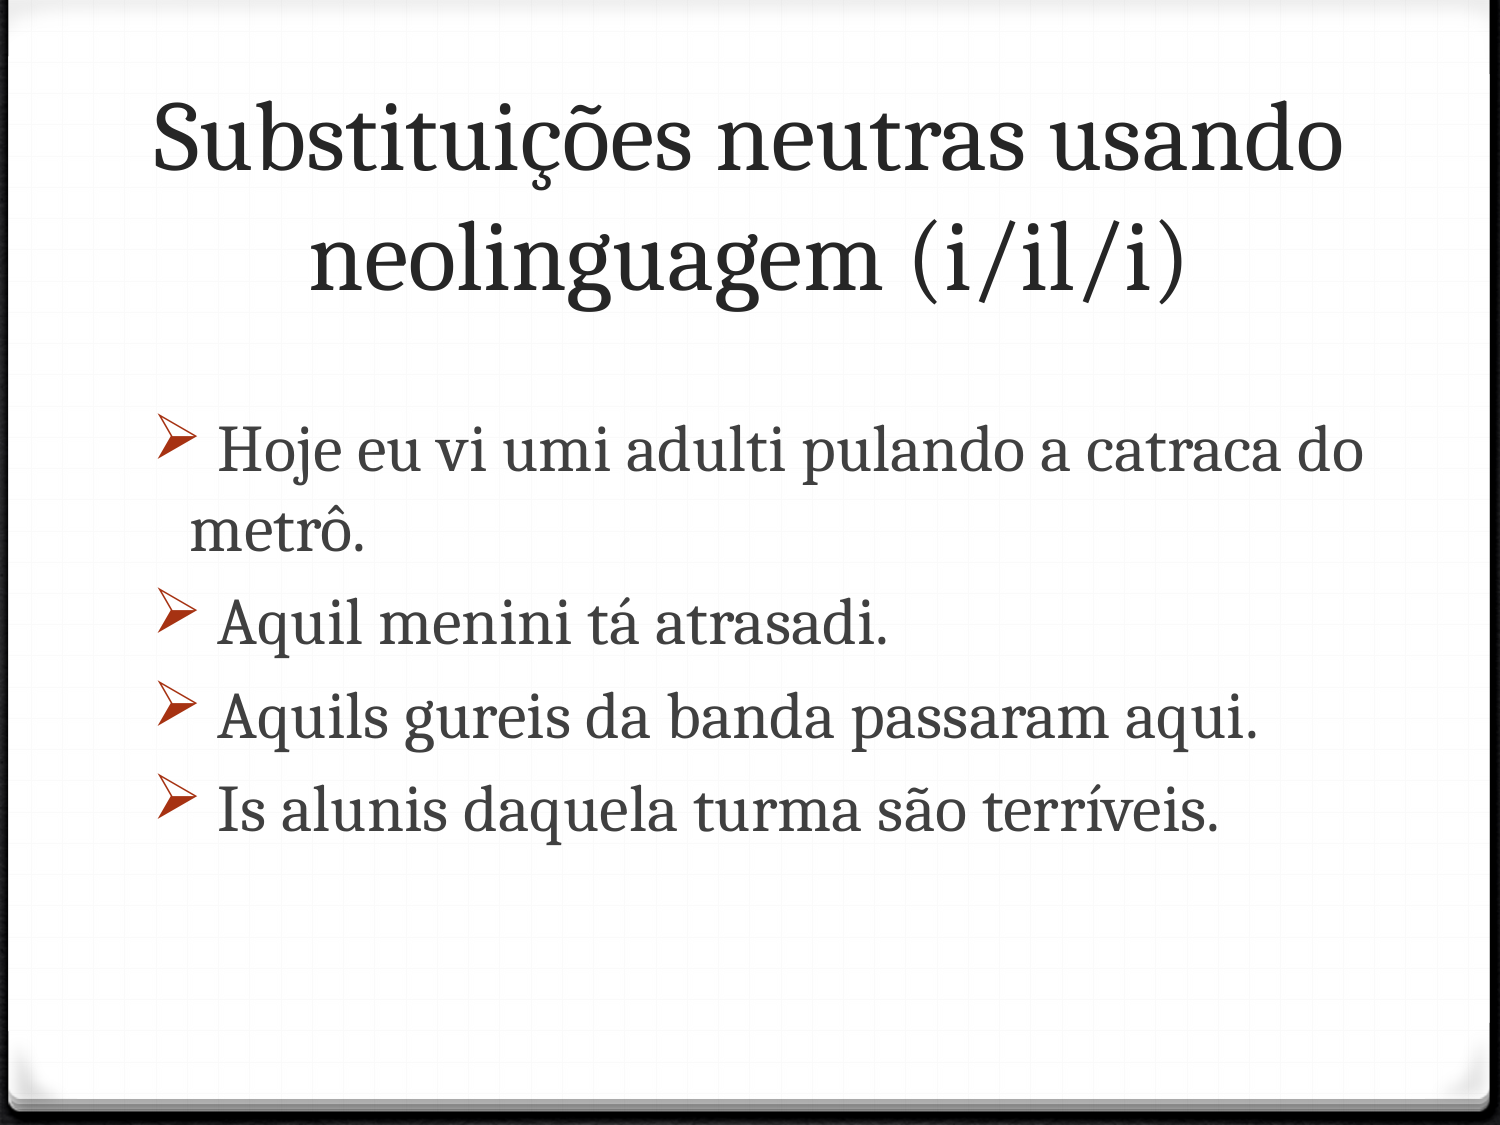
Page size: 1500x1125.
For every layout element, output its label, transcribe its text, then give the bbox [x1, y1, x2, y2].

title Substituições neutras usando neolinguagem (i/il/i) [90, 71, 1410, 309]
picture [0, 0, 1500, 1125]
list Hoje eu vi umi adulti pulando a catraca do metrô. Aquil menini tá atrasadi. Aquils gureis da banda passaram aqui. Is alunis daquela turma são terríveis. [137, 397, 1400, 983]
